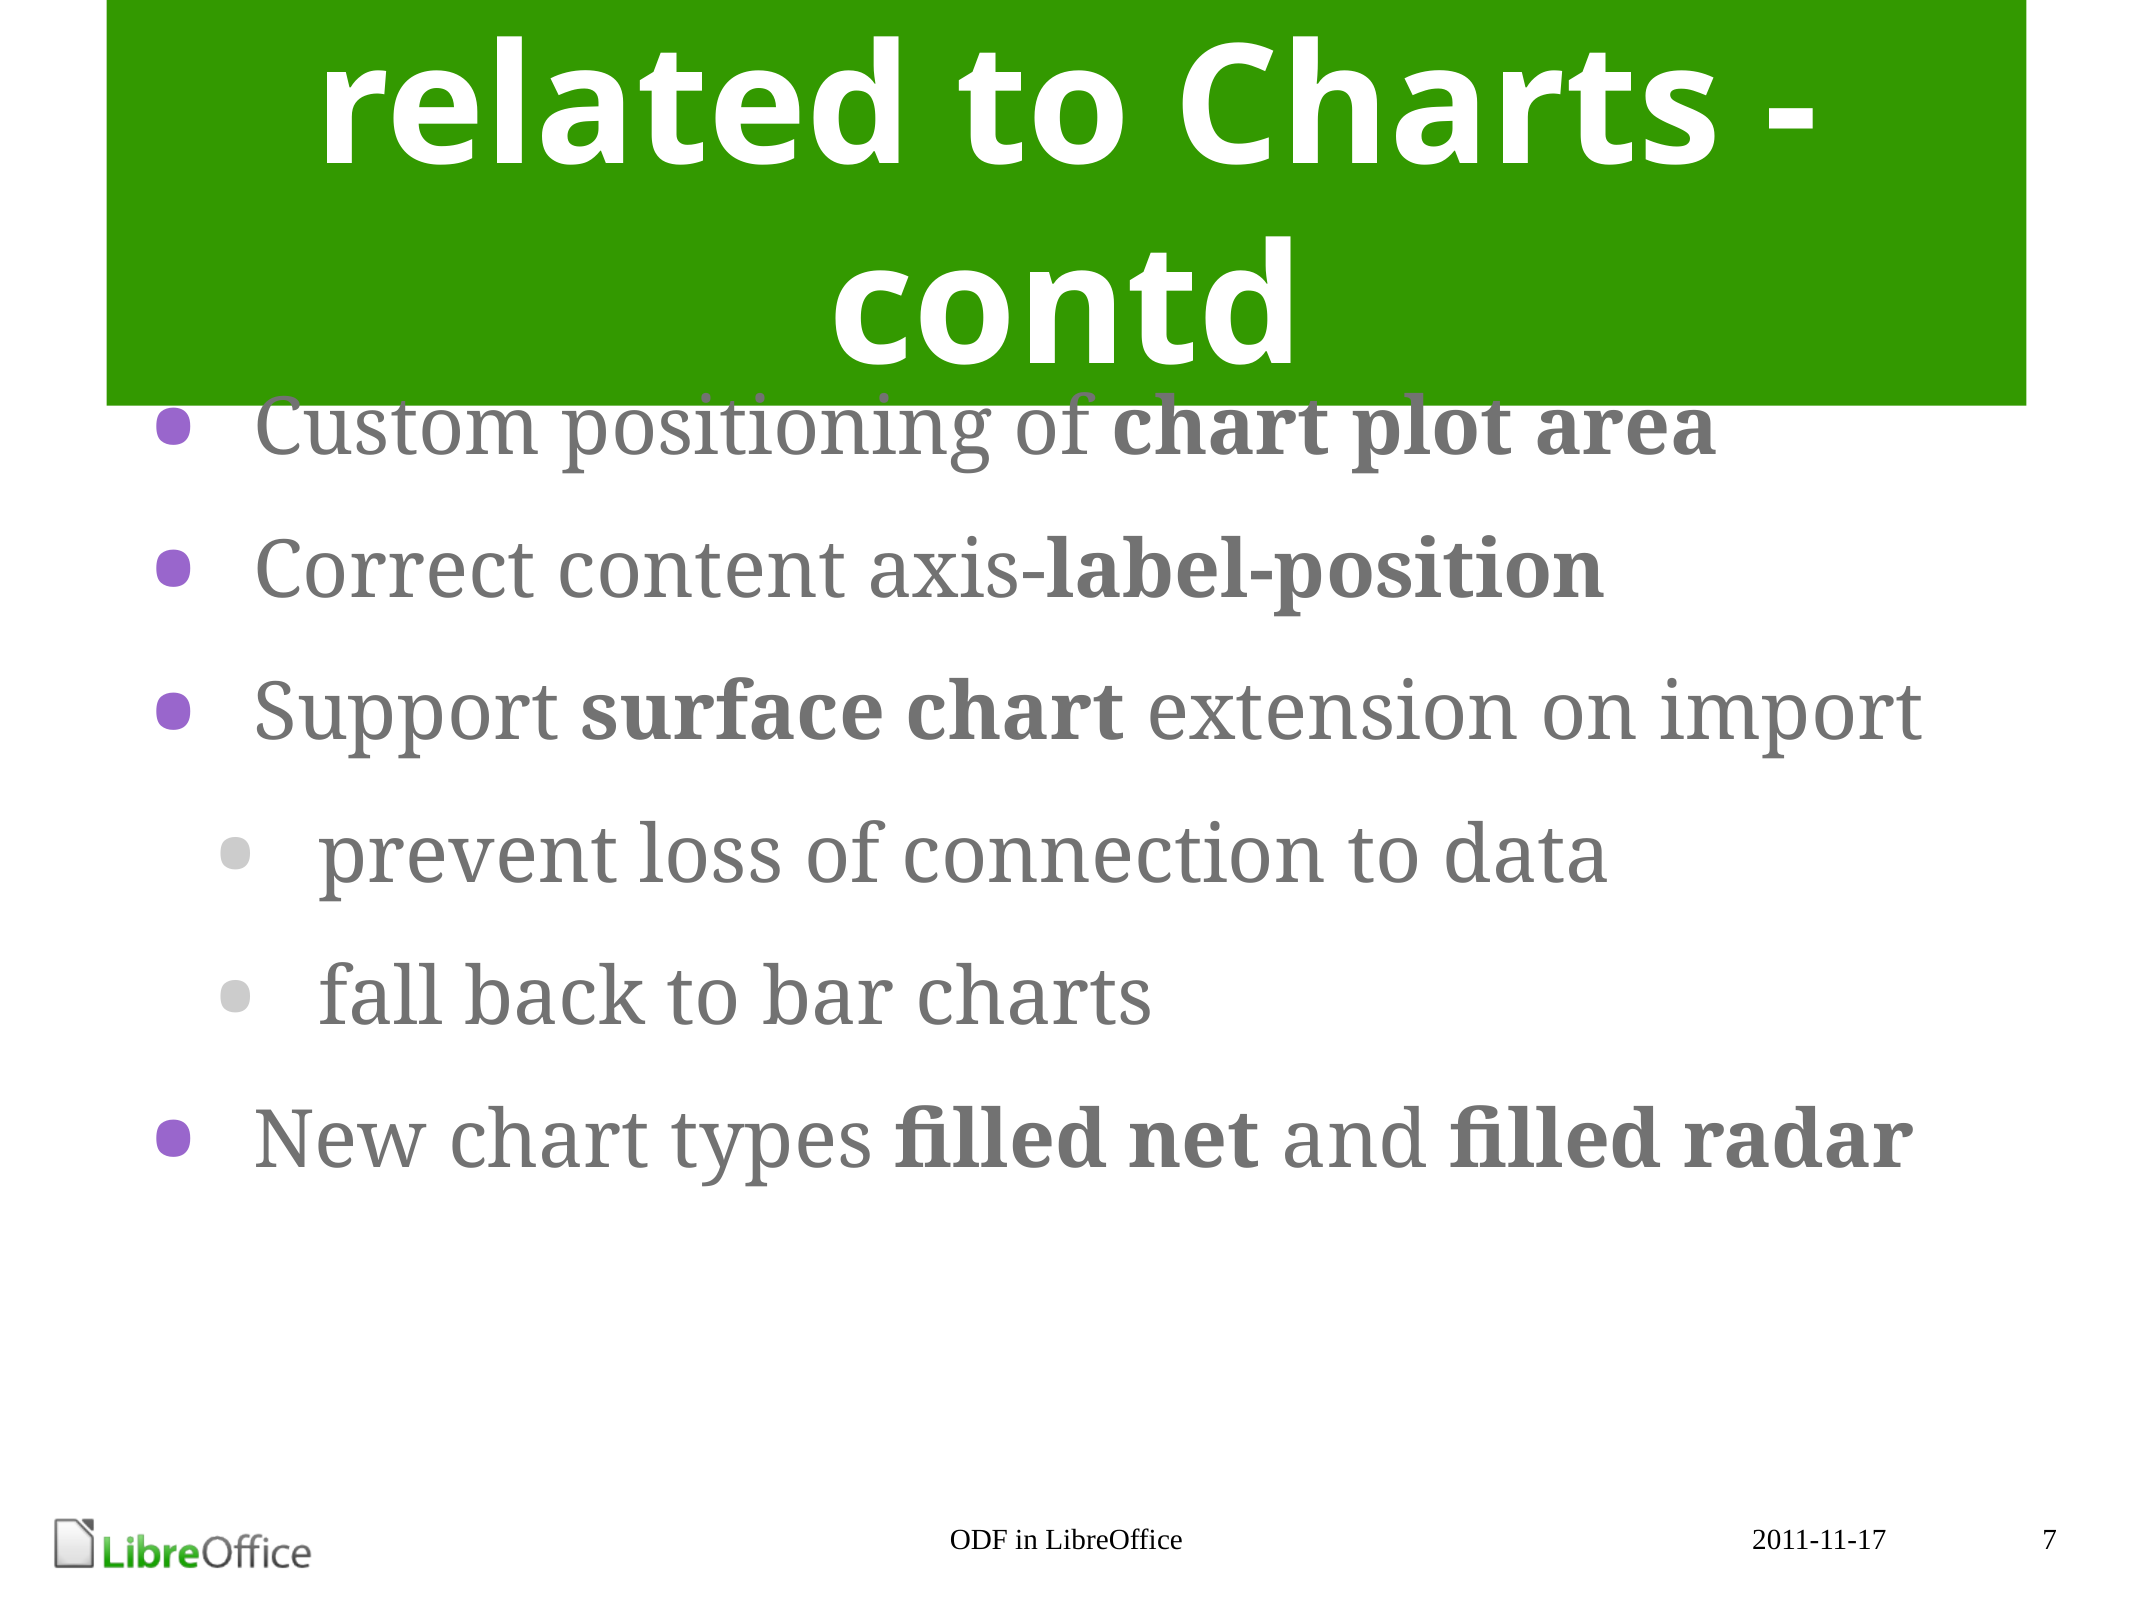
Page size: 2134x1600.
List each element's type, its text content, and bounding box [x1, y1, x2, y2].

picture [35, 1499, 331, 1588]
title related to Charts - contd [106, 63, 2027, 331]
list Custom positioning of chart plot area Correct content axis-label-position Support surface chart extension on import prevent loss of connection to data fall back to bar charts New chart types filled net and filled radar [106, 374, 2027, 1303]
